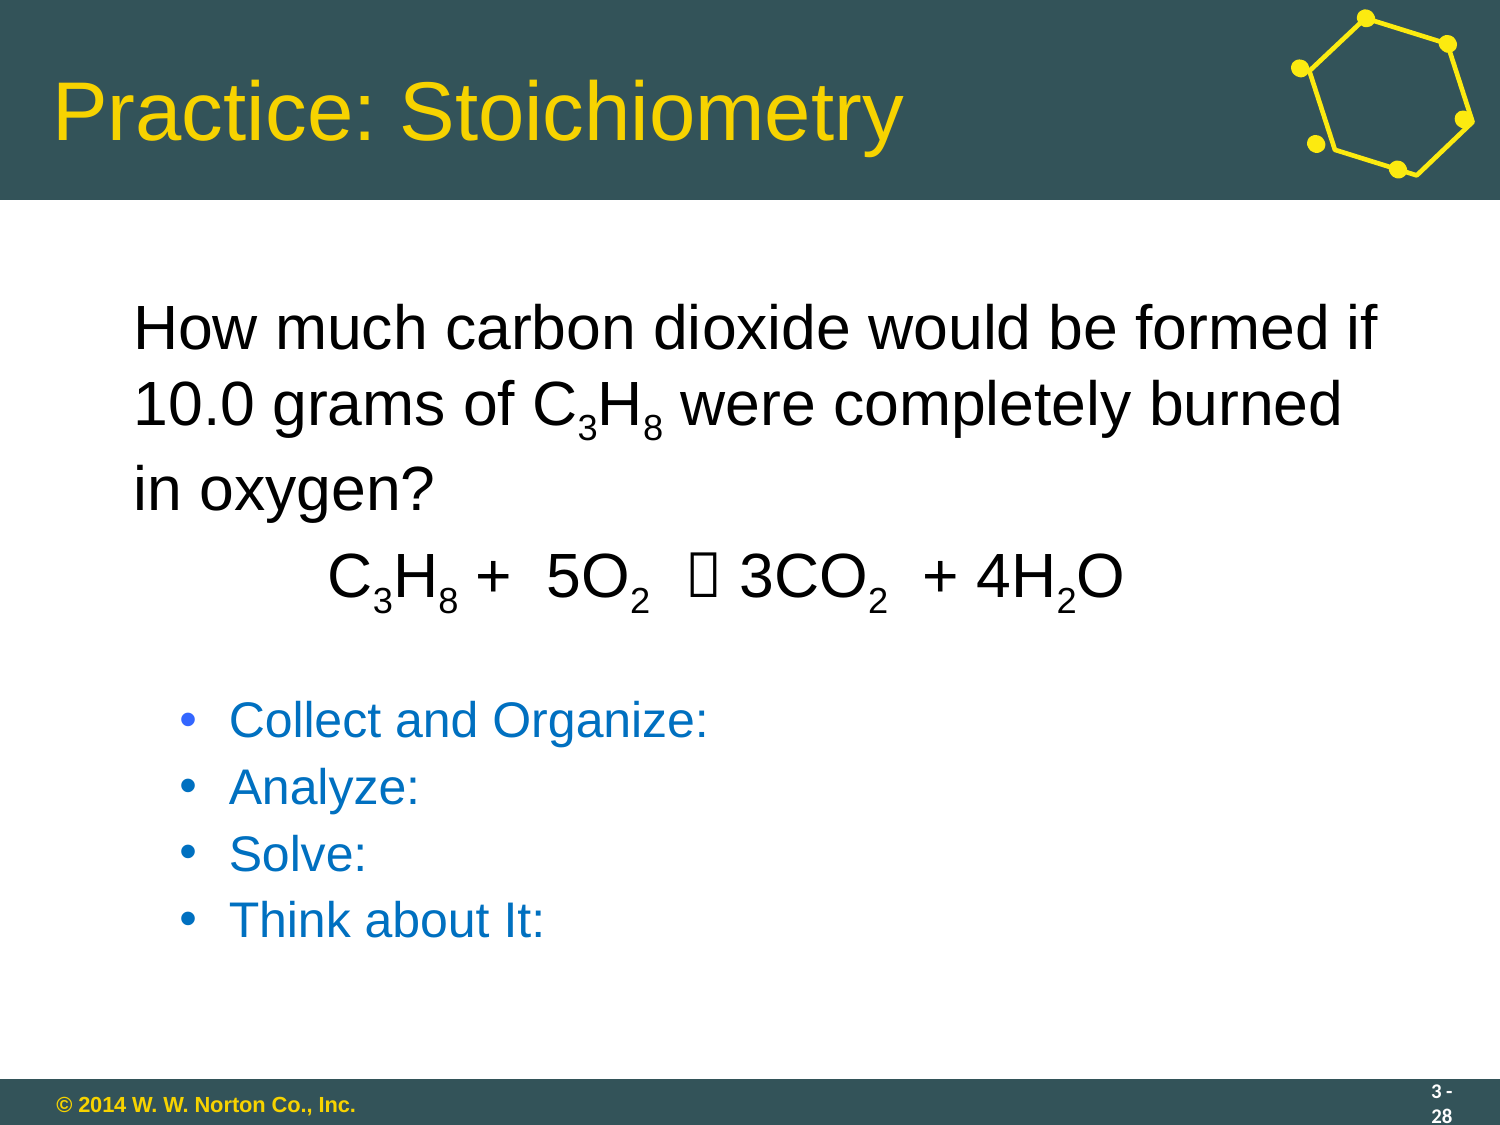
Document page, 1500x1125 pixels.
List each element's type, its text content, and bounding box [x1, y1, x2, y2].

slide_number 3 - <number> [1411, 1086, 1468, 1119]
list How much carbon dioxide would be formed if 10.0 grams of C3H8 were completely burned in oxygen? C3H8 + 5O2  3CO2 + 4H2O [62, 275, 1425, 650]
title Practice: Stoichiometry [37, 19, 1118, 195]
text_box Collect and Organize: Analyze: Solve: Think about It: [125, 687, 932, 956]
